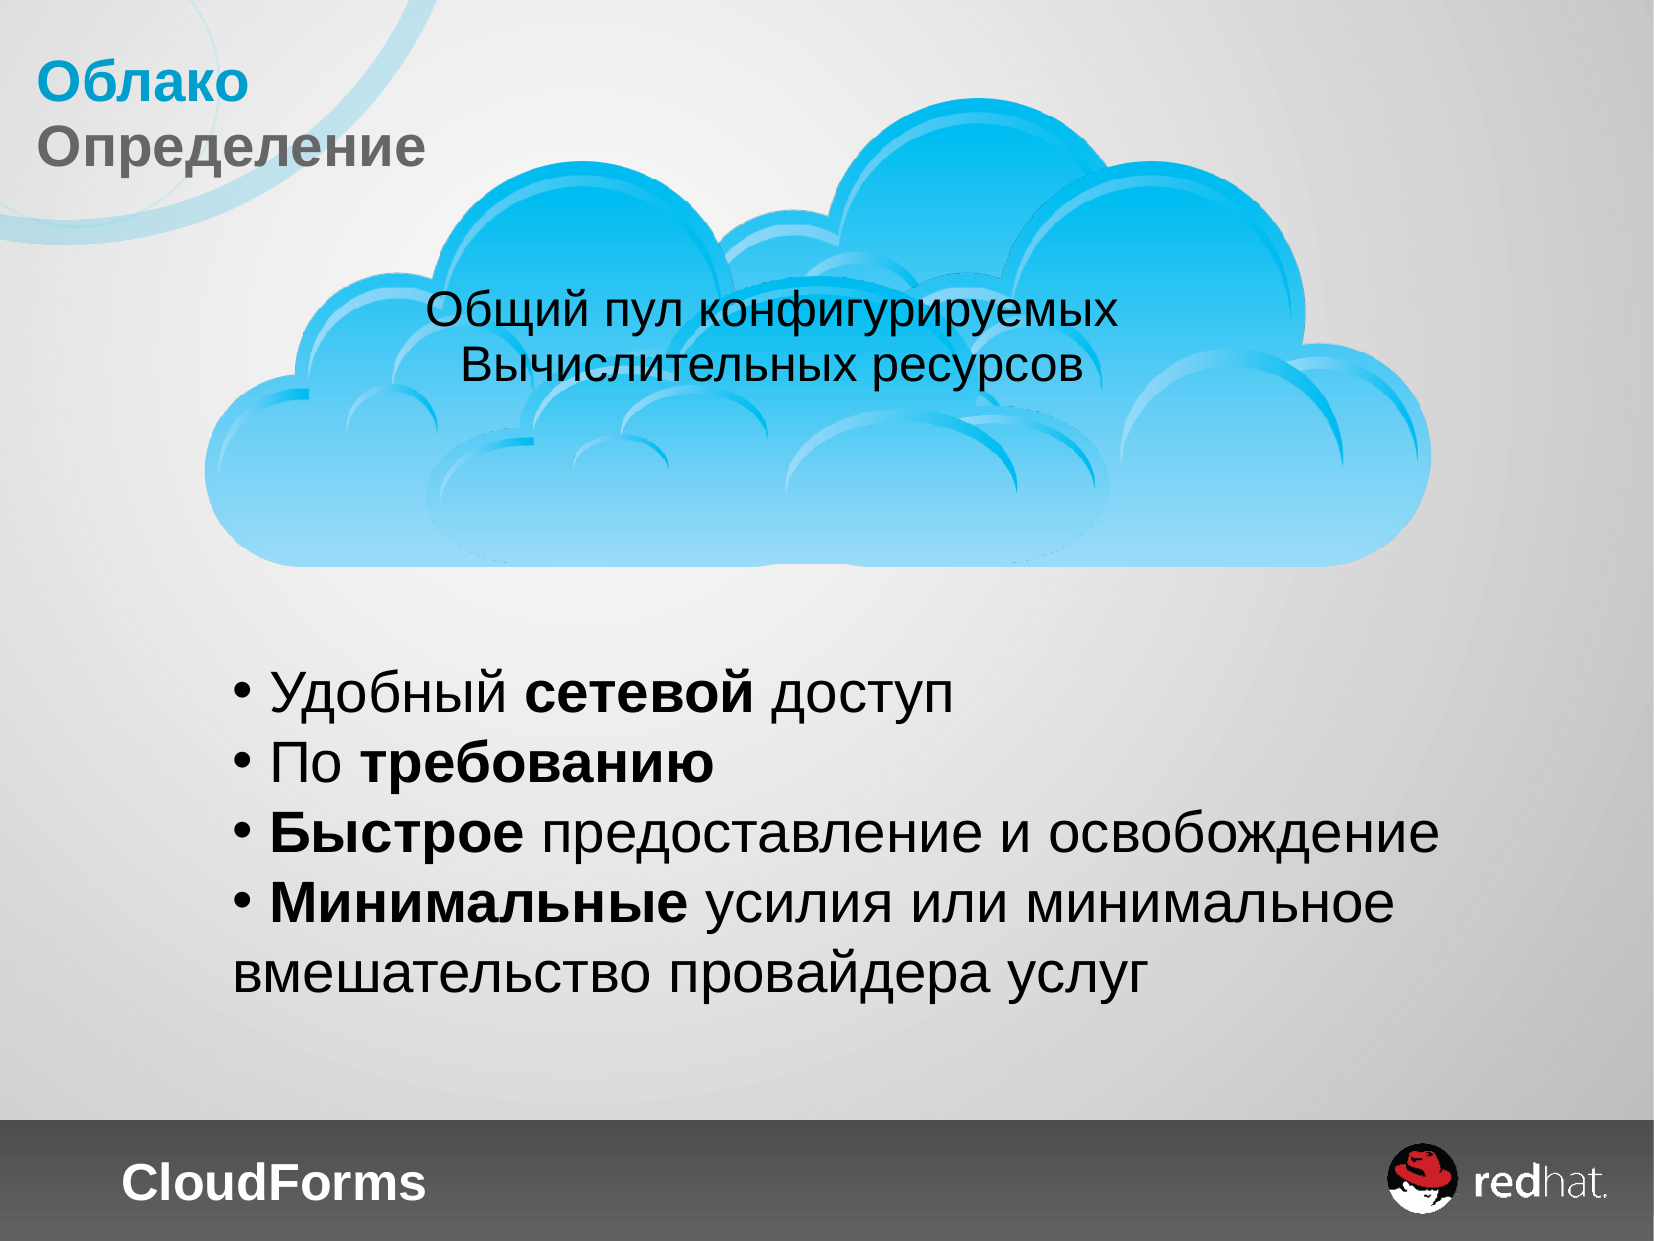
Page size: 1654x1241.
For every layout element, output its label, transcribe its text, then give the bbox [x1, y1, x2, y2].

picture [0, 0, 1654, 1241]
text_box Удобный сетевой доступ По требованию Быстрое предоставление и освобождение Минимальные усилия или минимальное вмешательство провайдера услуг [217, 646, 1547, 1013]
text_box Облако Определение [36, 45, 1525, 176]
